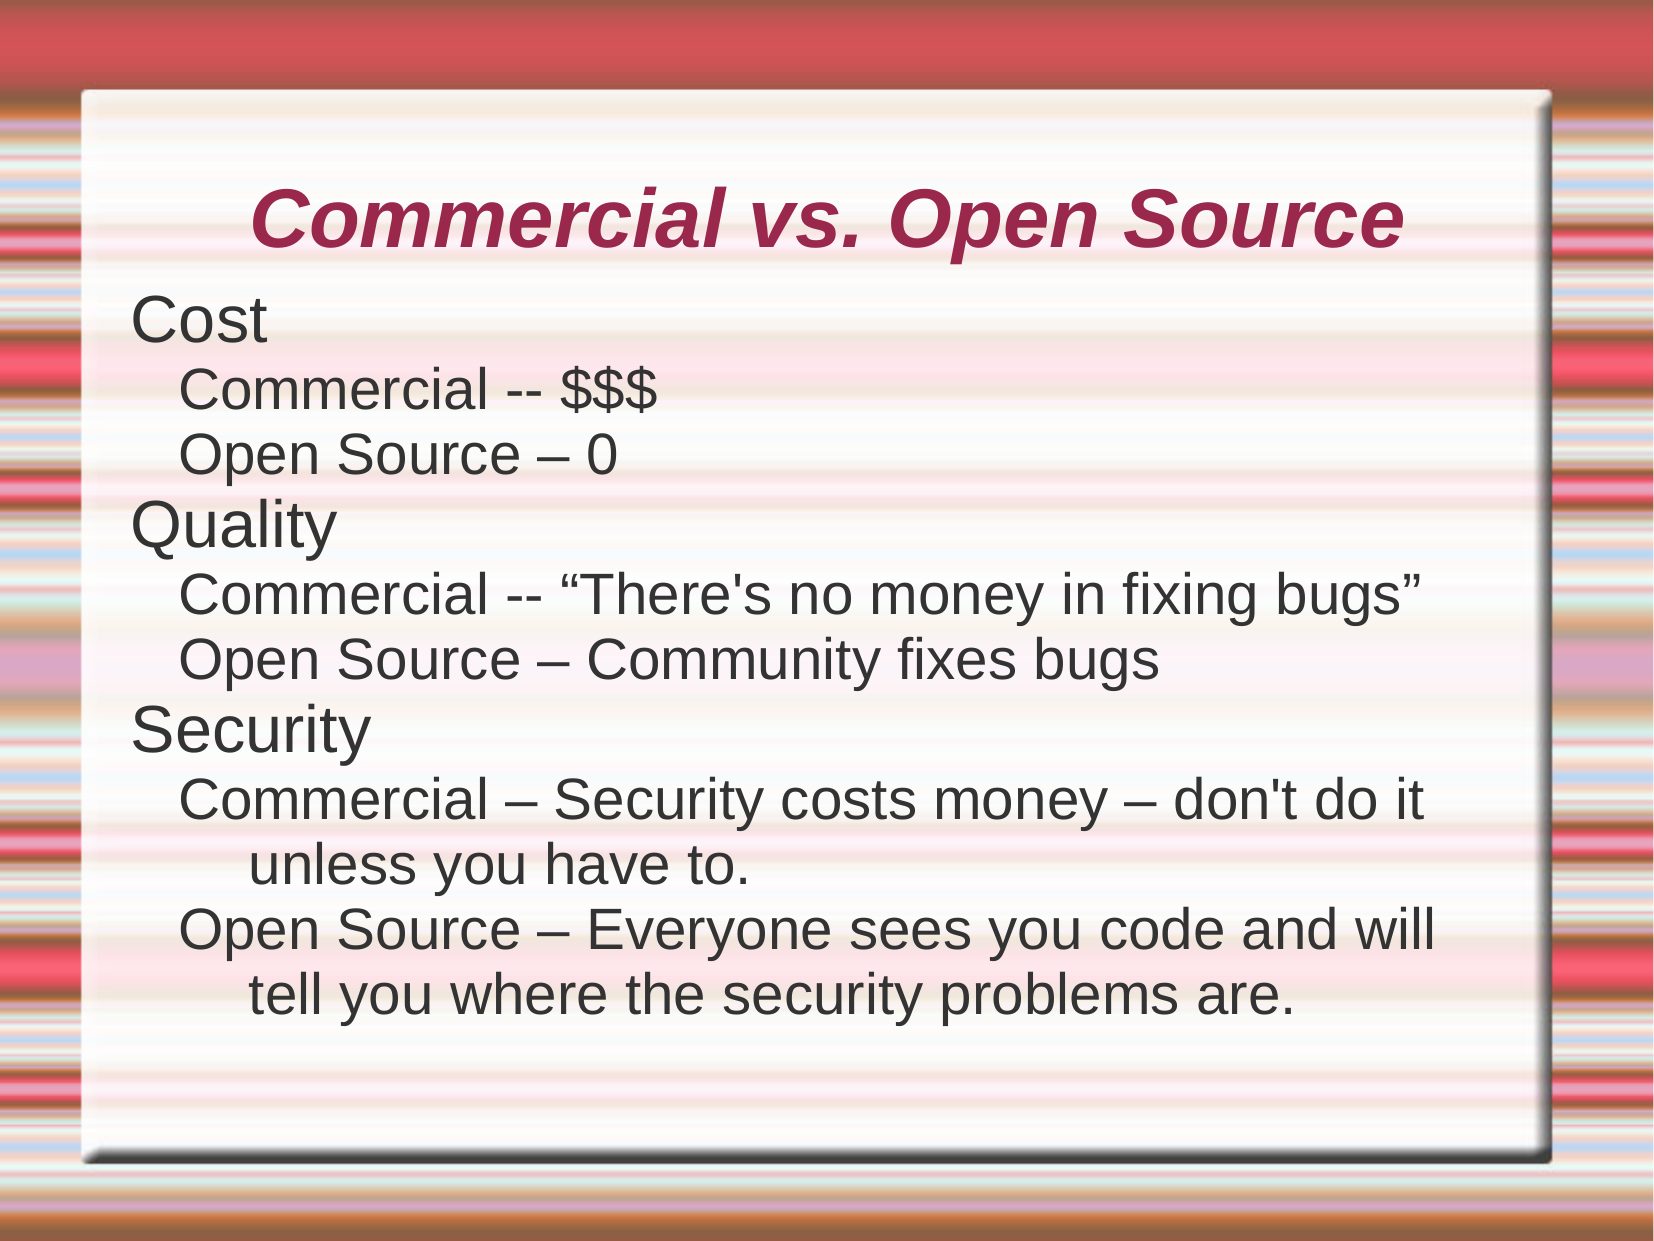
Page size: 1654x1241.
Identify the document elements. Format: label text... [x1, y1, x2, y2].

title Commercial vs. Open Source [121, 114, 1534, 322]
picture [0, 0, 1654, 1241]
list Cost Commercial -- $$$ Open Source – 0 Quality Commercial -- “There's no money in fixing bugs” Open Source – Community fixes bugs Security Commercial – Security costs money – don't do it unless you have to. Open Source – Everyone sees you code and will tell you where the security problems are. [119, 281, 1501, 1126]
